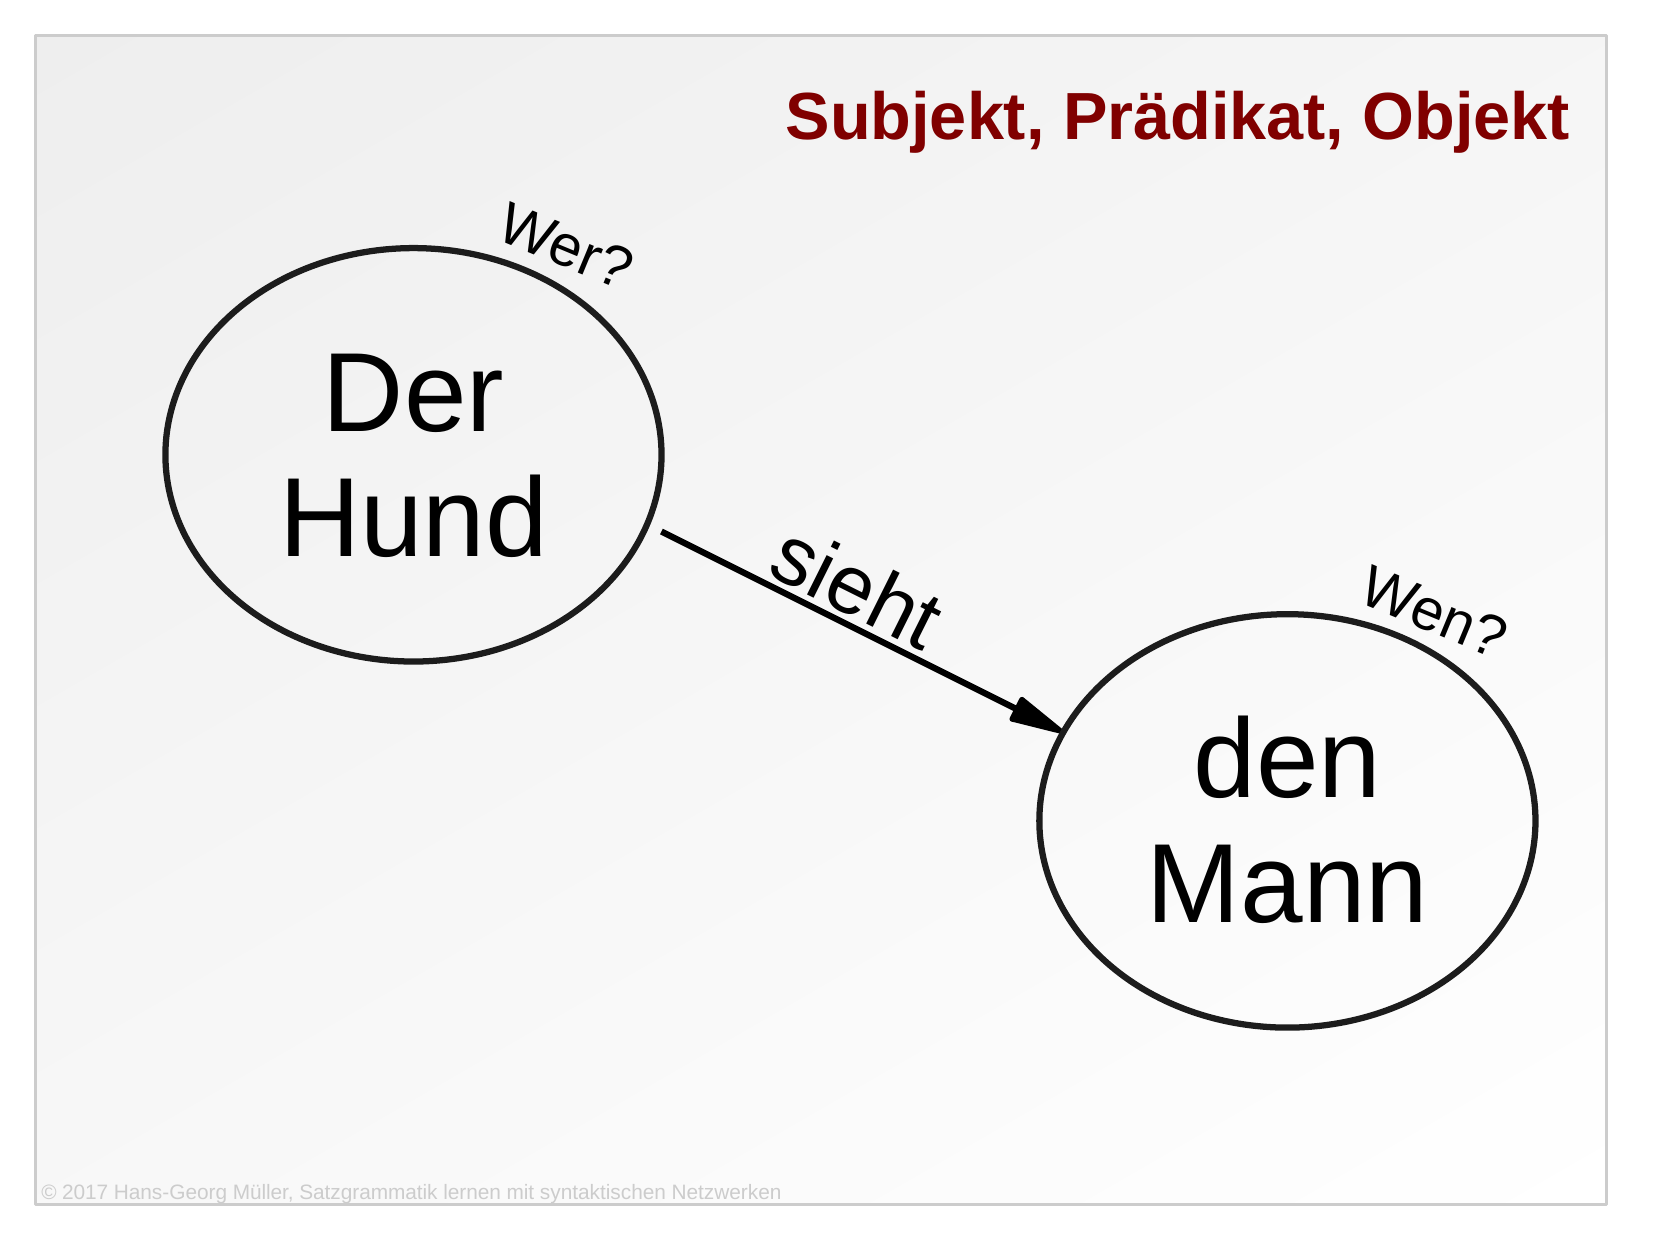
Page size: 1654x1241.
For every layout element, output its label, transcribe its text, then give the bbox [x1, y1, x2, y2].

title Subjekt, Prädikat, Objekt [82, 67, 1571, 166]
text_box den Mann [1039, 614, 1536, 1028]
text_box Der Hund [165, 248, 662, 662]
text_box Wer? [472, 177, 668, 322]
text_box Wen? [1310, 540, 1558, 754]
